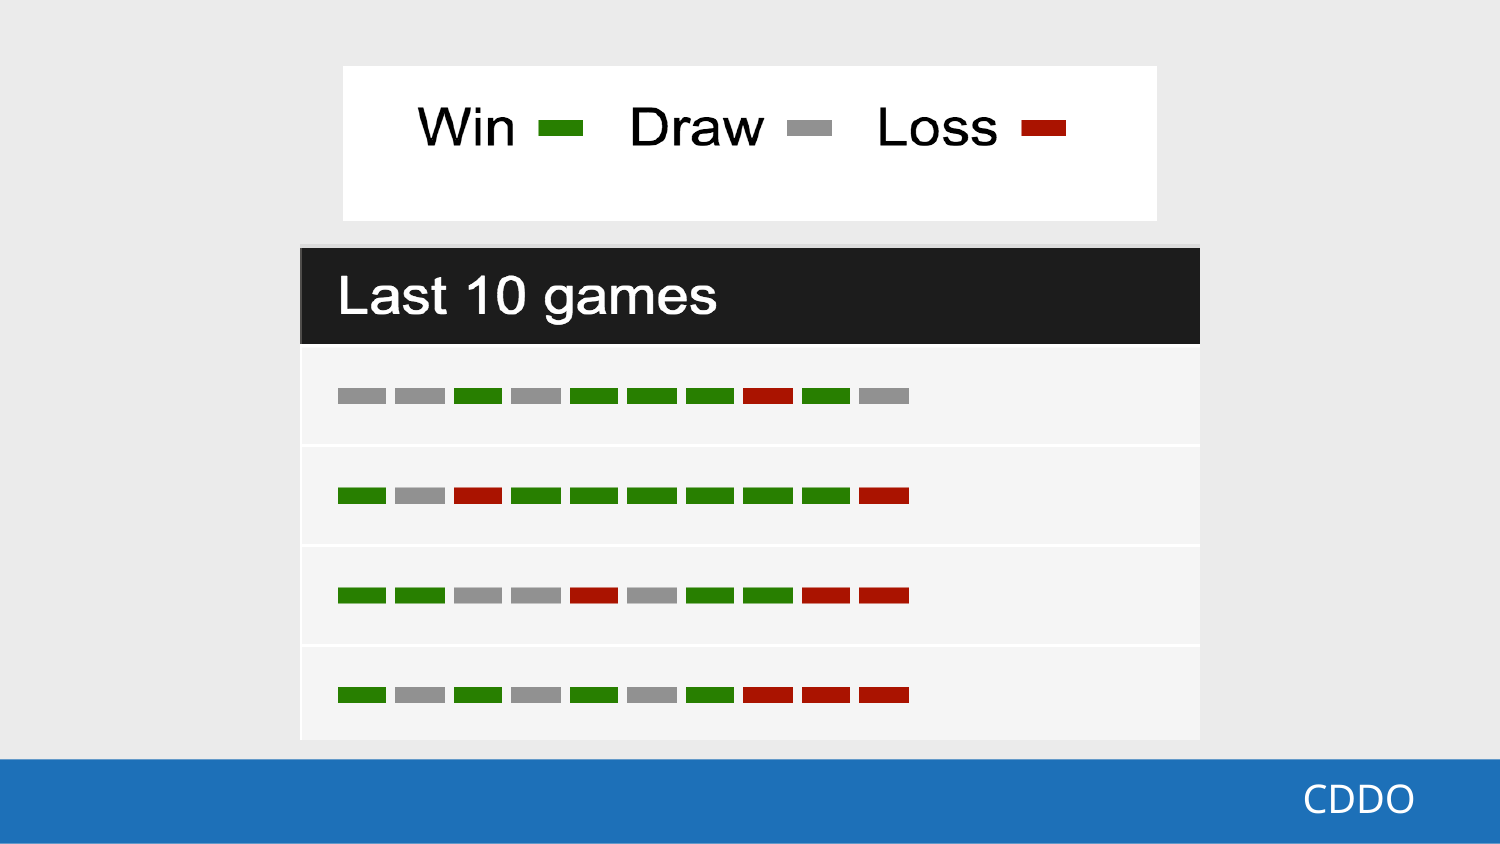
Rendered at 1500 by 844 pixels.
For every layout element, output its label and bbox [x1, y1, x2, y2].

picture [343, 66, 1157, 221]
picture [300, 244, 1200, 740]
